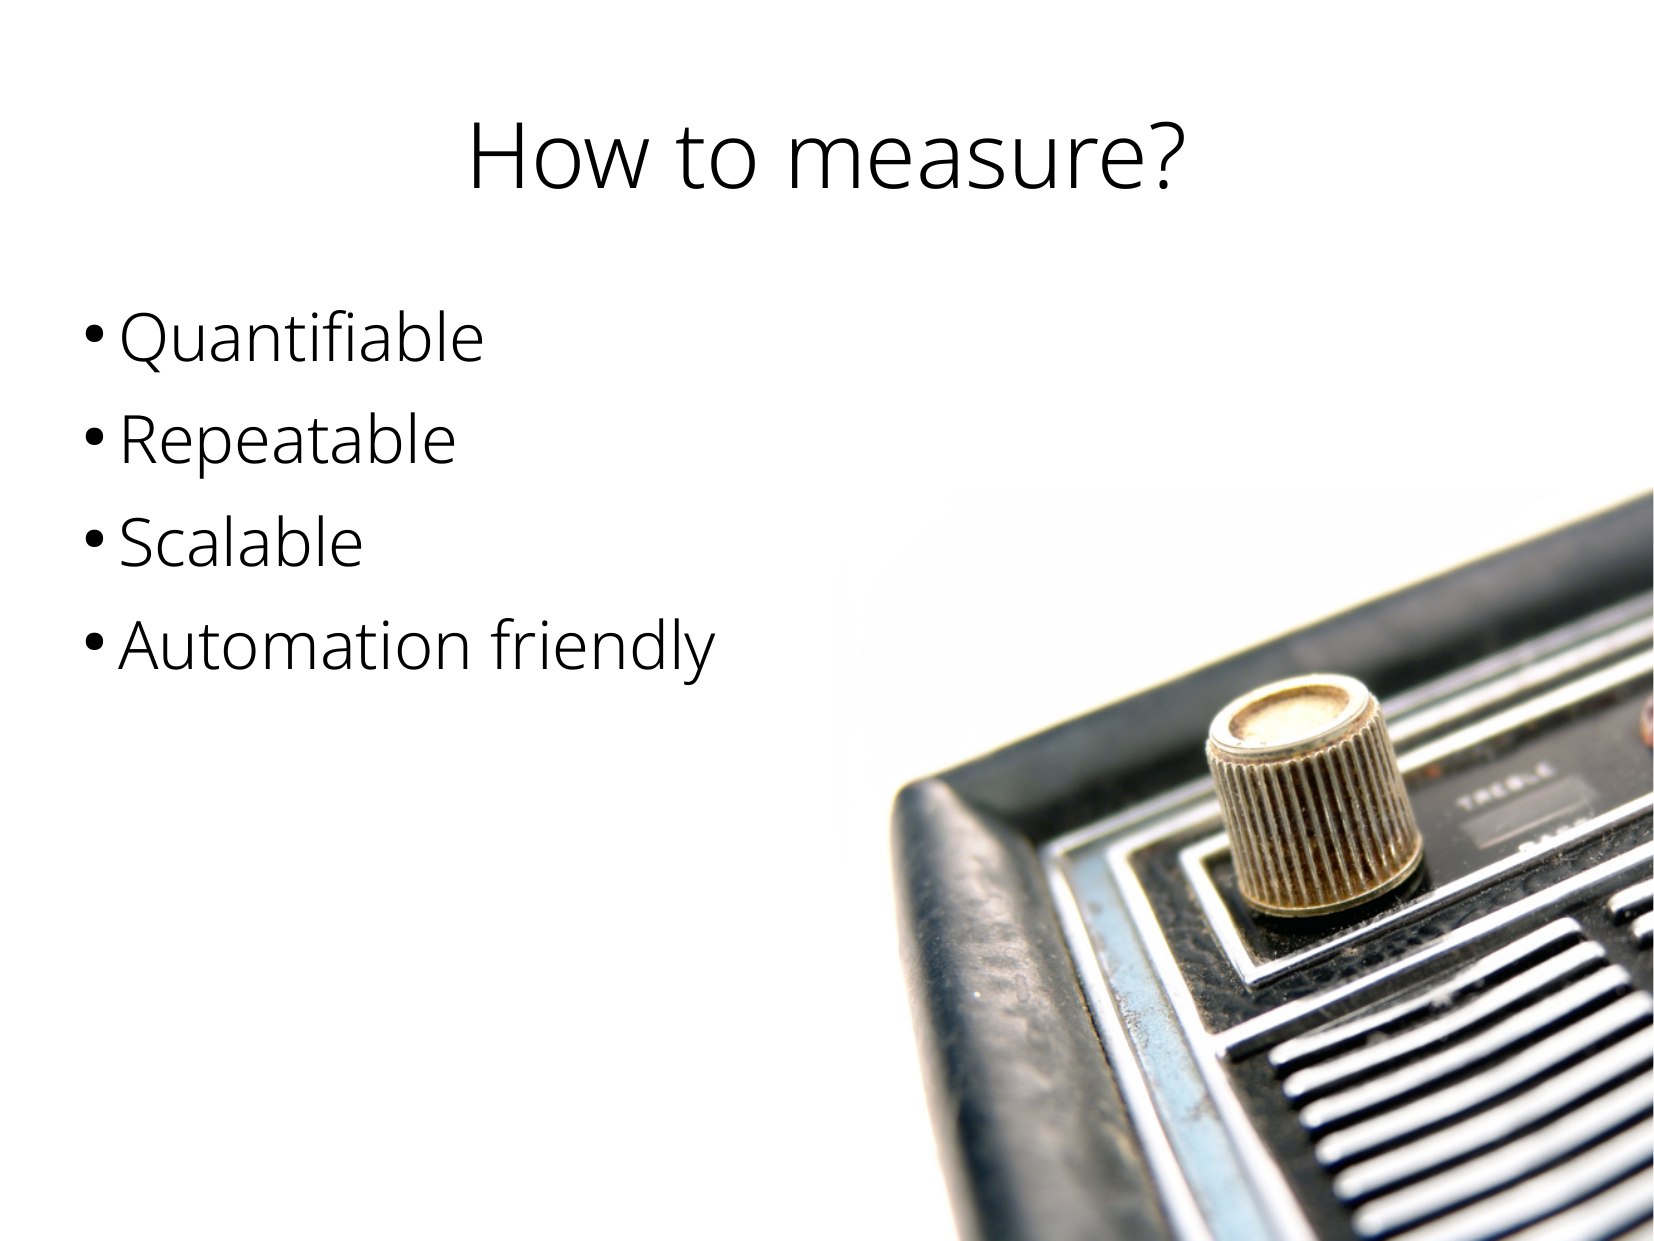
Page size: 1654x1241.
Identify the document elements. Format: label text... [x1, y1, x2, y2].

subtitle Quantifiable Repeatable Scalable Automation friendly [82, 290, 1571, 1010]
picture [838, 487, 1654, 1241]
title How to measure? [82, 49, 1571, 257]
